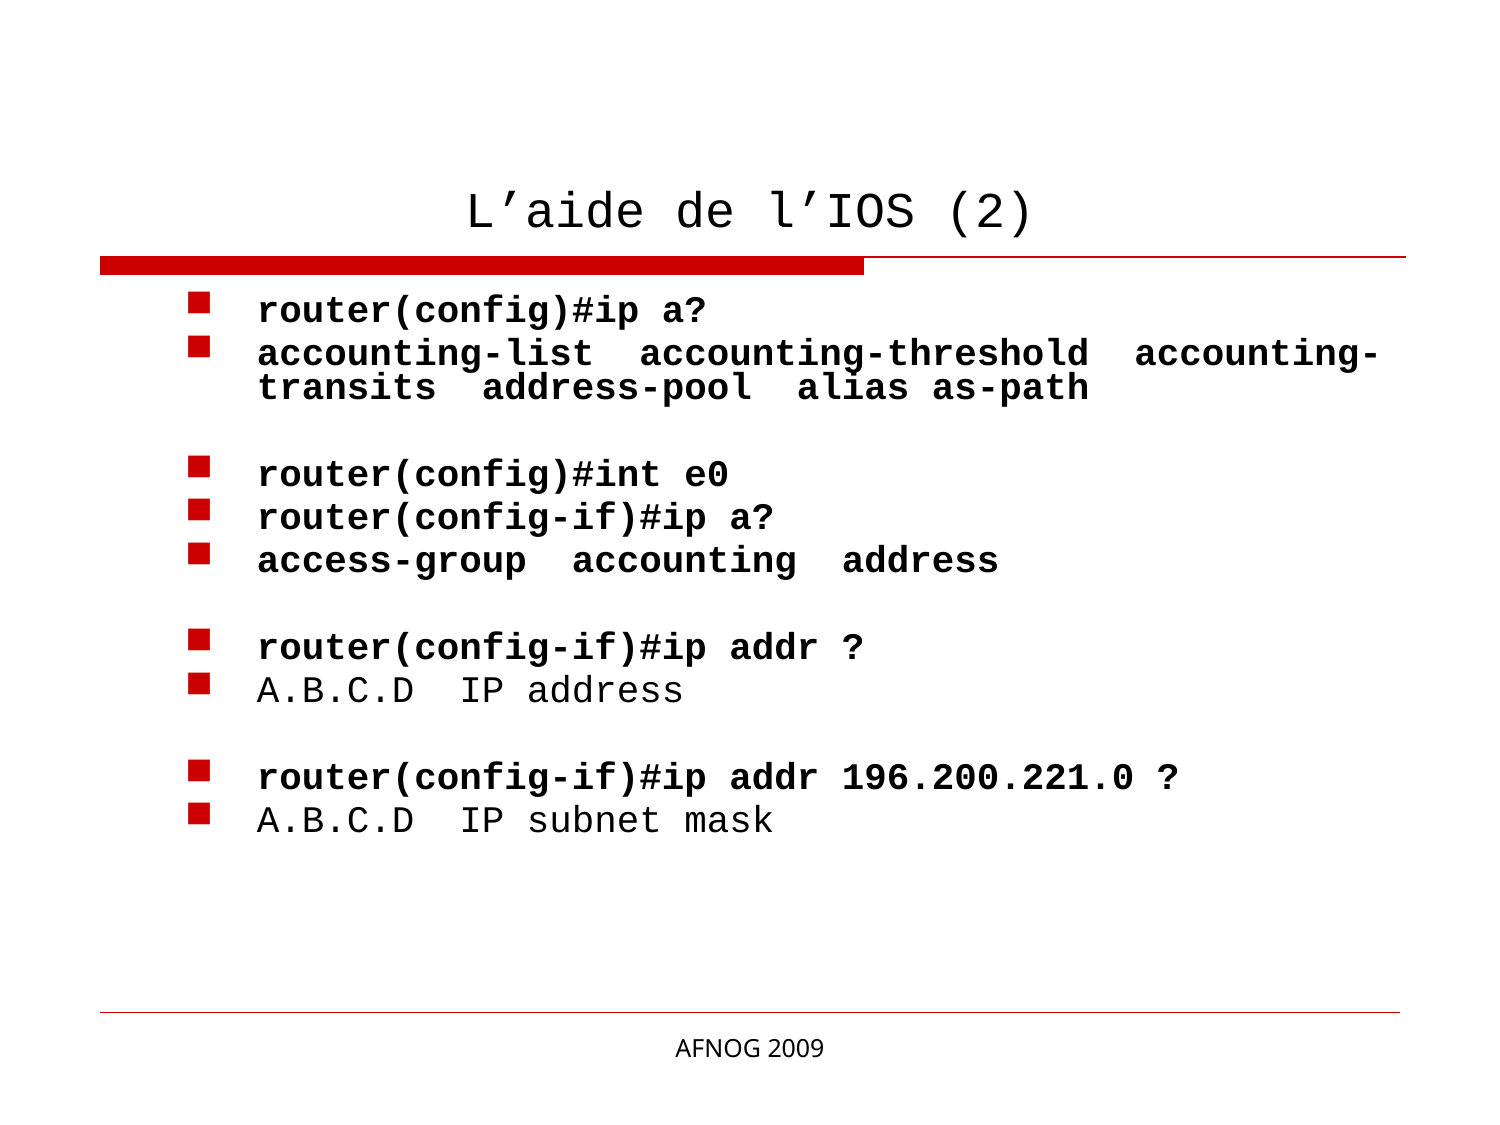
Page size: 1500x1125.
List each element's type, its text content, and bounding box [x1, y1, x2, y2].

list router(config)#ip a? accounting-list accounting-threshold accounting-transits address-pool alias as-path router(config)#int e0 router(config-if)#ip a? access-group accounting address router(config-if)#ip addr ? A.B.C.D IP address router(config-if)#ip addr 196.200.221.0 ? A.B.C.D IP subnet mask [92, 287, 1406, 988]
title L’aide de l’IOS (2) [94, 49, 1407, 250]
text_box AFNOG 2009 [512, 1024, 988, 1103]
